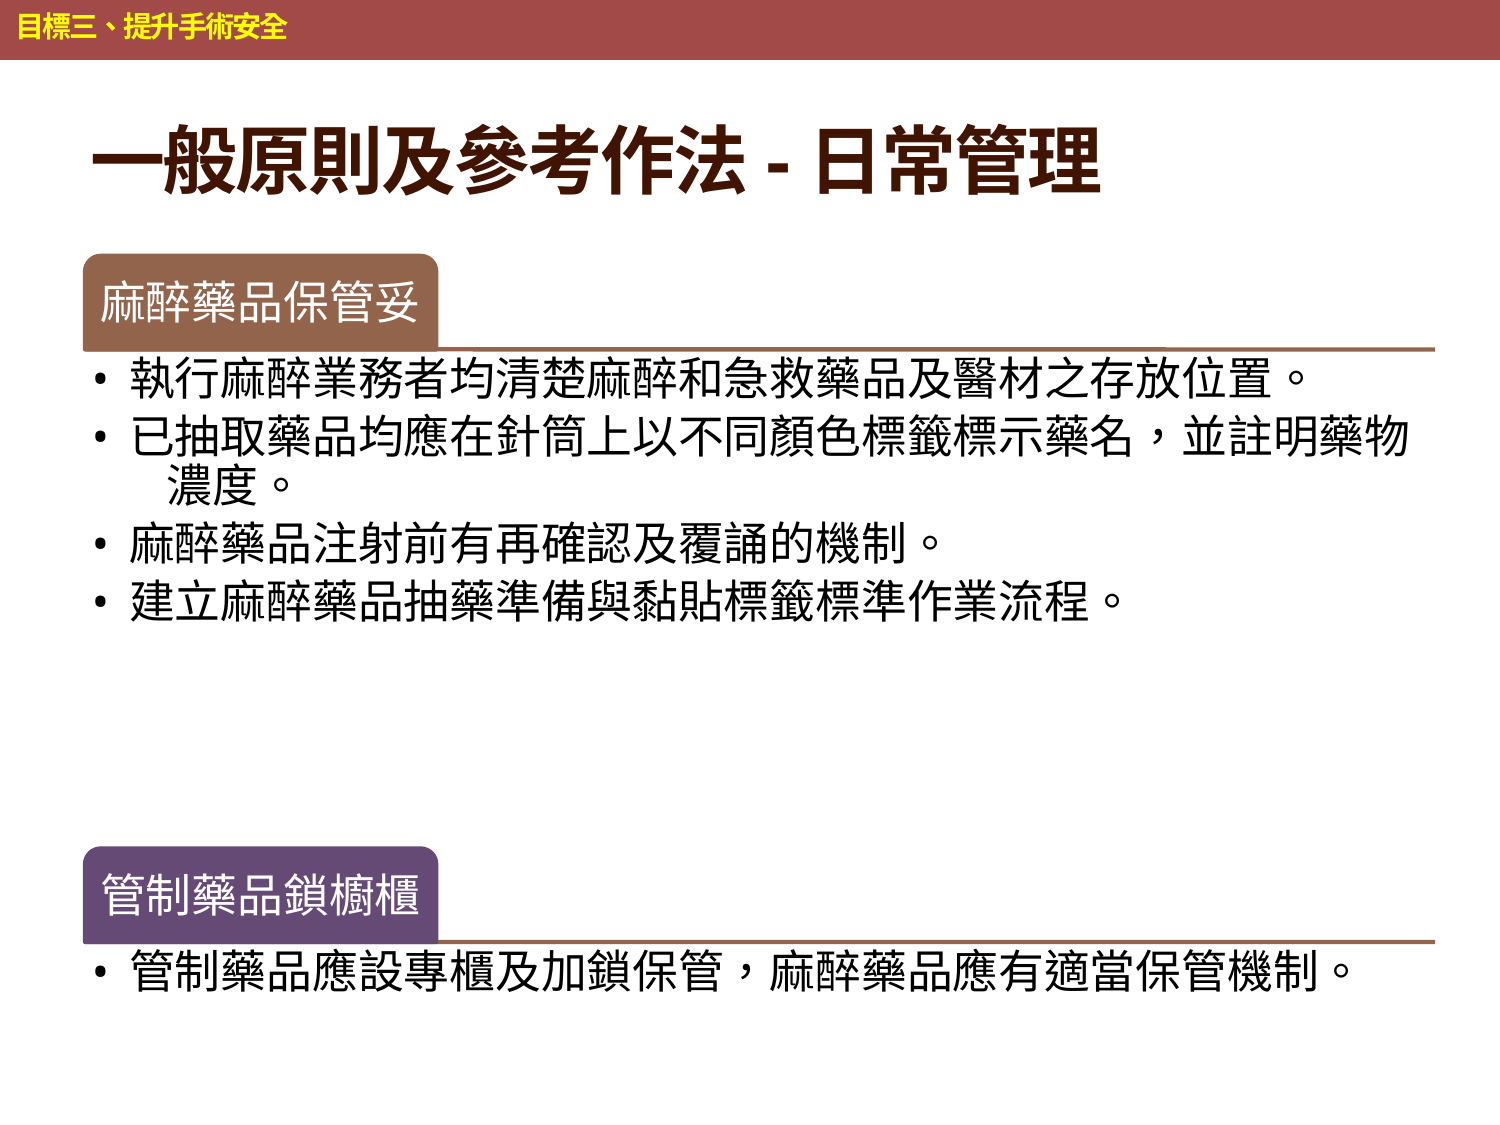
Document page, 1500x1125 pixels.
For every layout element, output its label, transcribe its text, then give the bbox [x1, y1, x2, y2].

text_box 目標三、提升手術安全 [0, 1, 304, 51]
text_box 管制藥品鎖櫥櫃 [85, 848, 437, 941]
title 一般原則及參考作法-日常管理 [75, 54, 1426, 218]
text_box 麻醉藥品保管妥 [85, 255, 437, 349]
text_box 執行麻醉業務者均清楚麻醉和急救藥品及醫材之存放位置。 已抽取藥品均應在針筒上以不同顏色標籤標示藥名，並註明藥物濃度。 麻醉藥品注射前有再確認及覆誦的機制。 建立麻醉藥品抽藥準備與黏貼標籤標準作業流程。 [85, 349, 1436, 844]
text_box 管制藥品應設專櫃及加鎖保管，麻醉藥品應有適當保管機制。 [85, 941, 1436, 1125]
